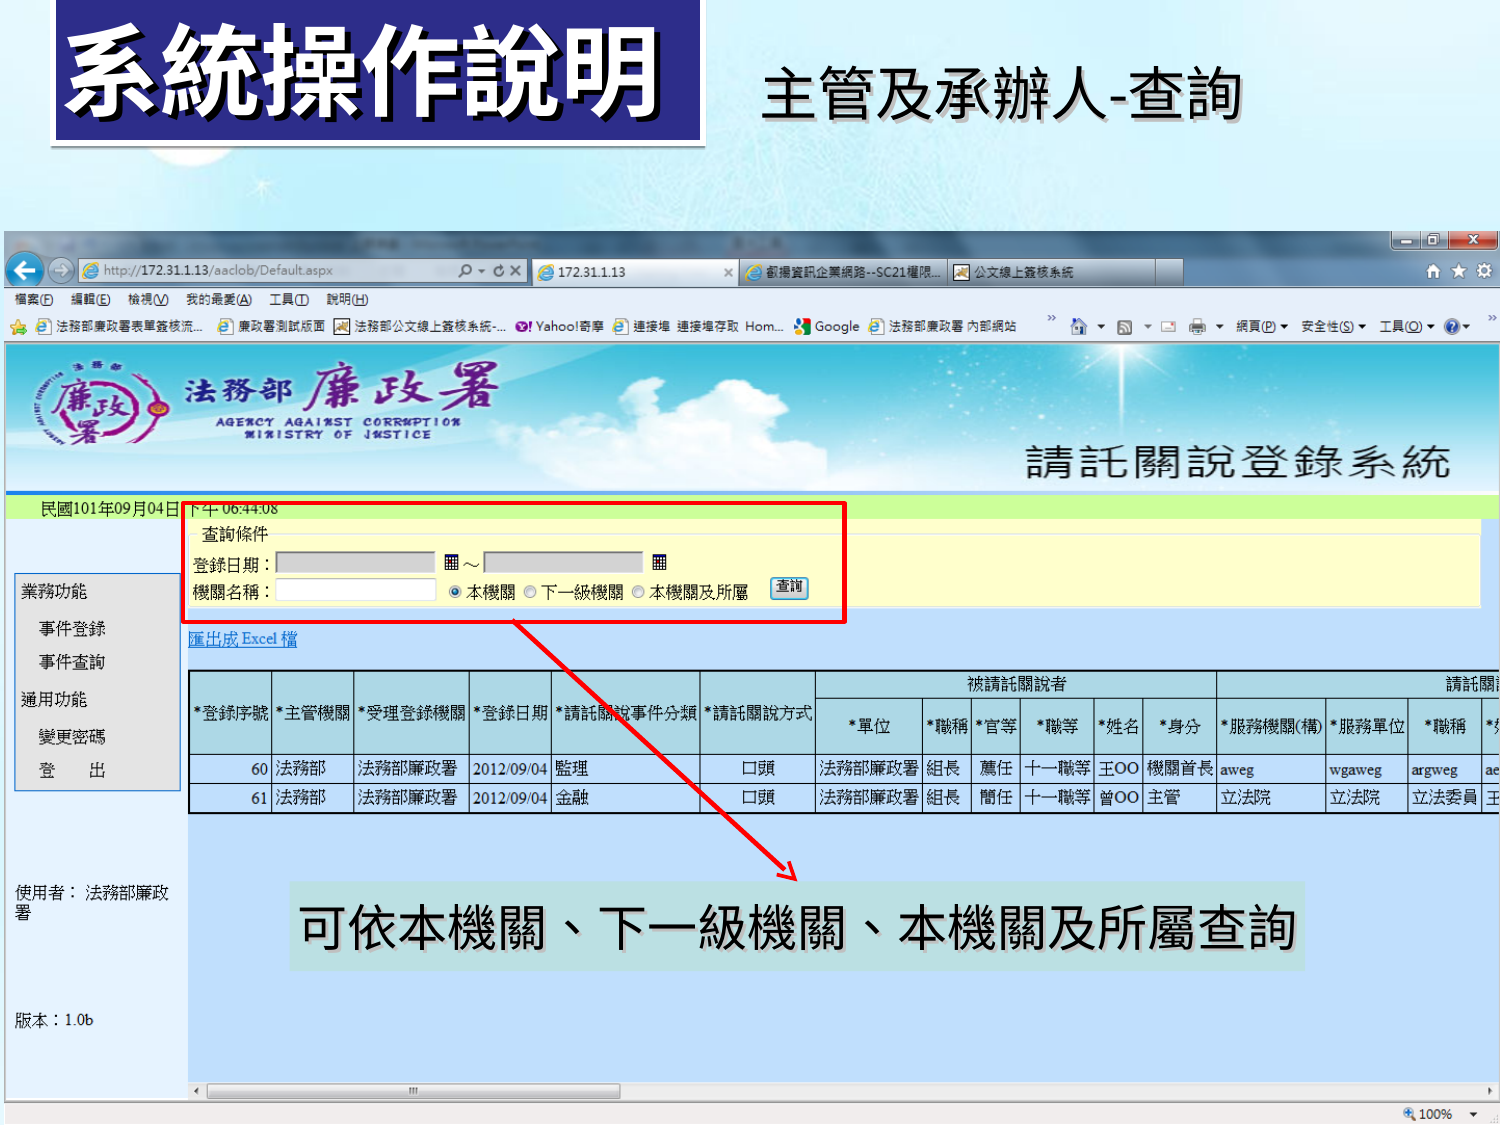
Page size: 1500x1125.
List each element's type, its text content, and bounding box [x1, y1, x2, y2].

picture [0, 0, 1500, 1125]
title 系統操作說明 [53, 0, 703, 144]
text_box 主管及承辦人-查詢 [751, 42, 1252, 213]
text_box 可依本機關、下一級機關、本機關及所屬查詢 [289, 881, 1306, 972]
